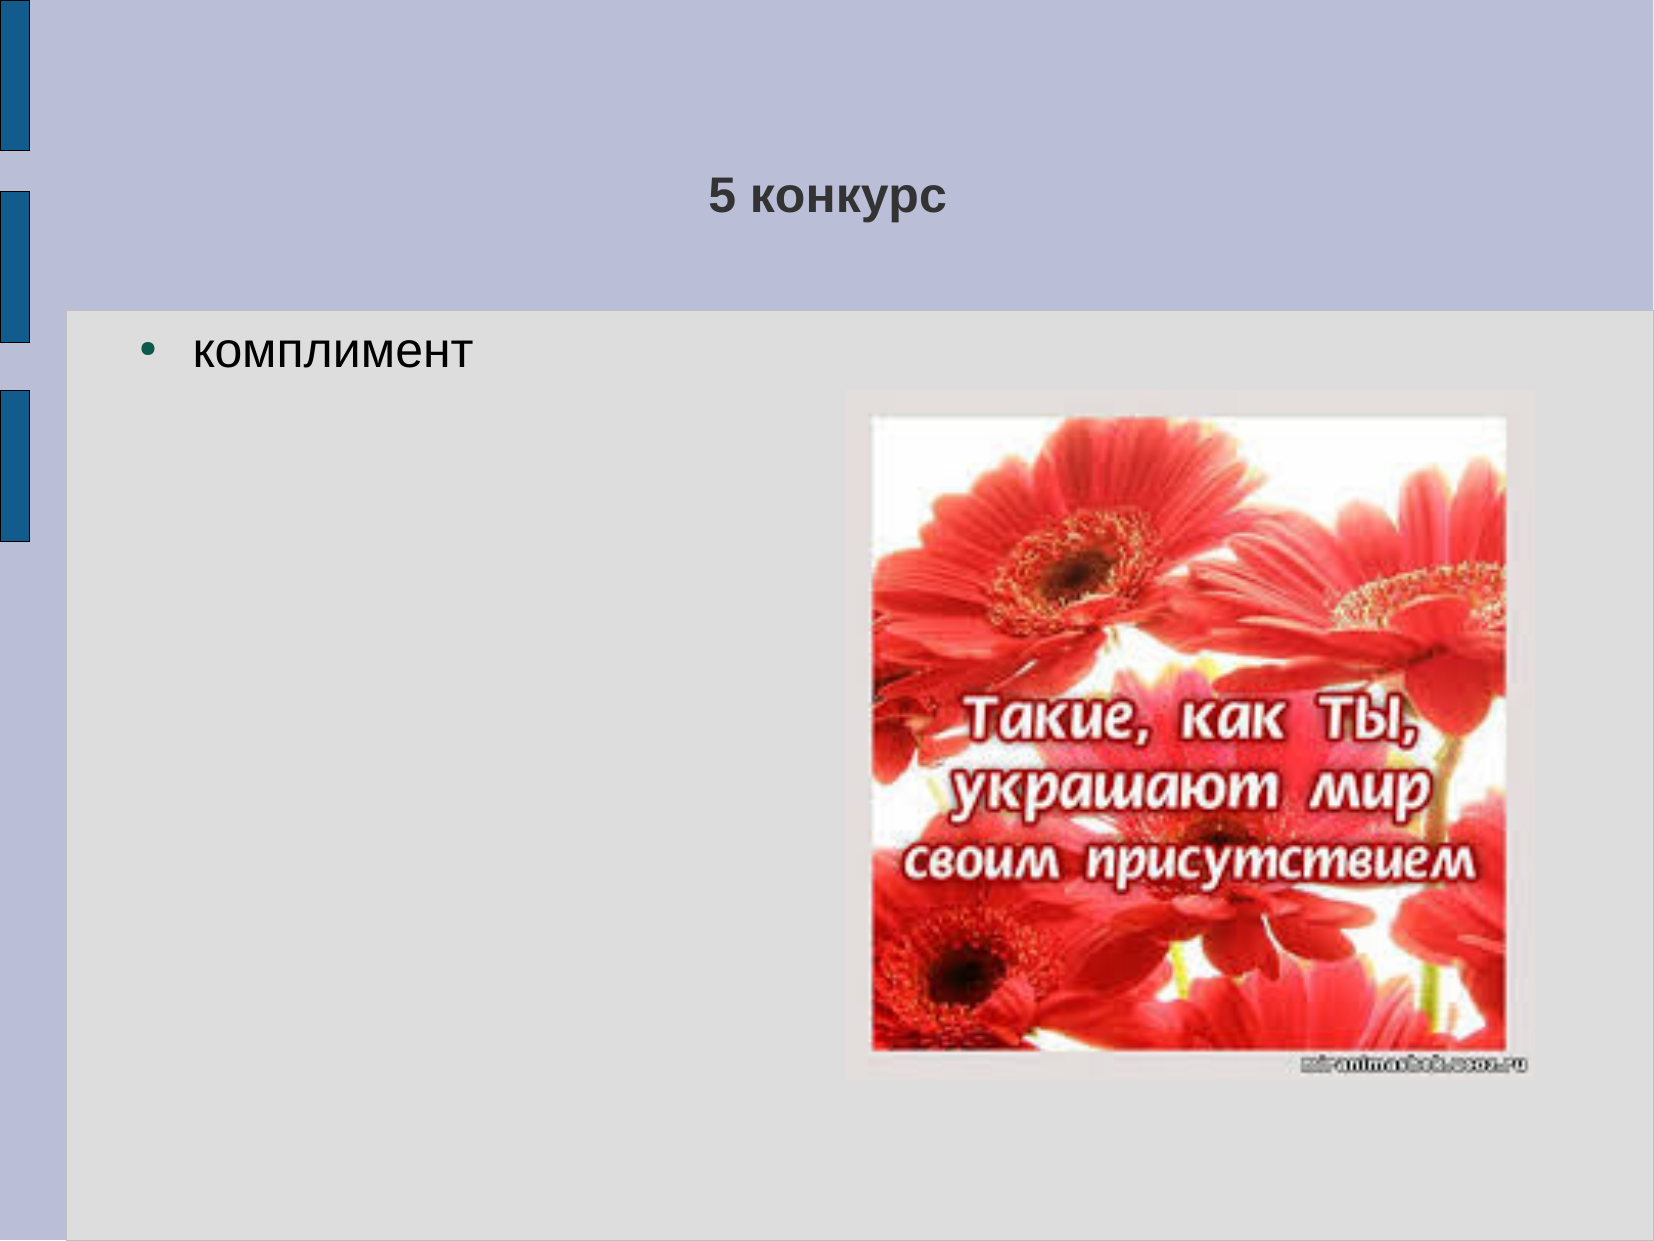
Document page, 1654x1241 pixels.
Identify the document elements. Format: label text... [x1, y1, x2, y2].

list комплимент [121, 322, 824, 1132]
title 5 конкурс [121, 91, 1534, 299]
picture [845, 390, 1535, 1080]
